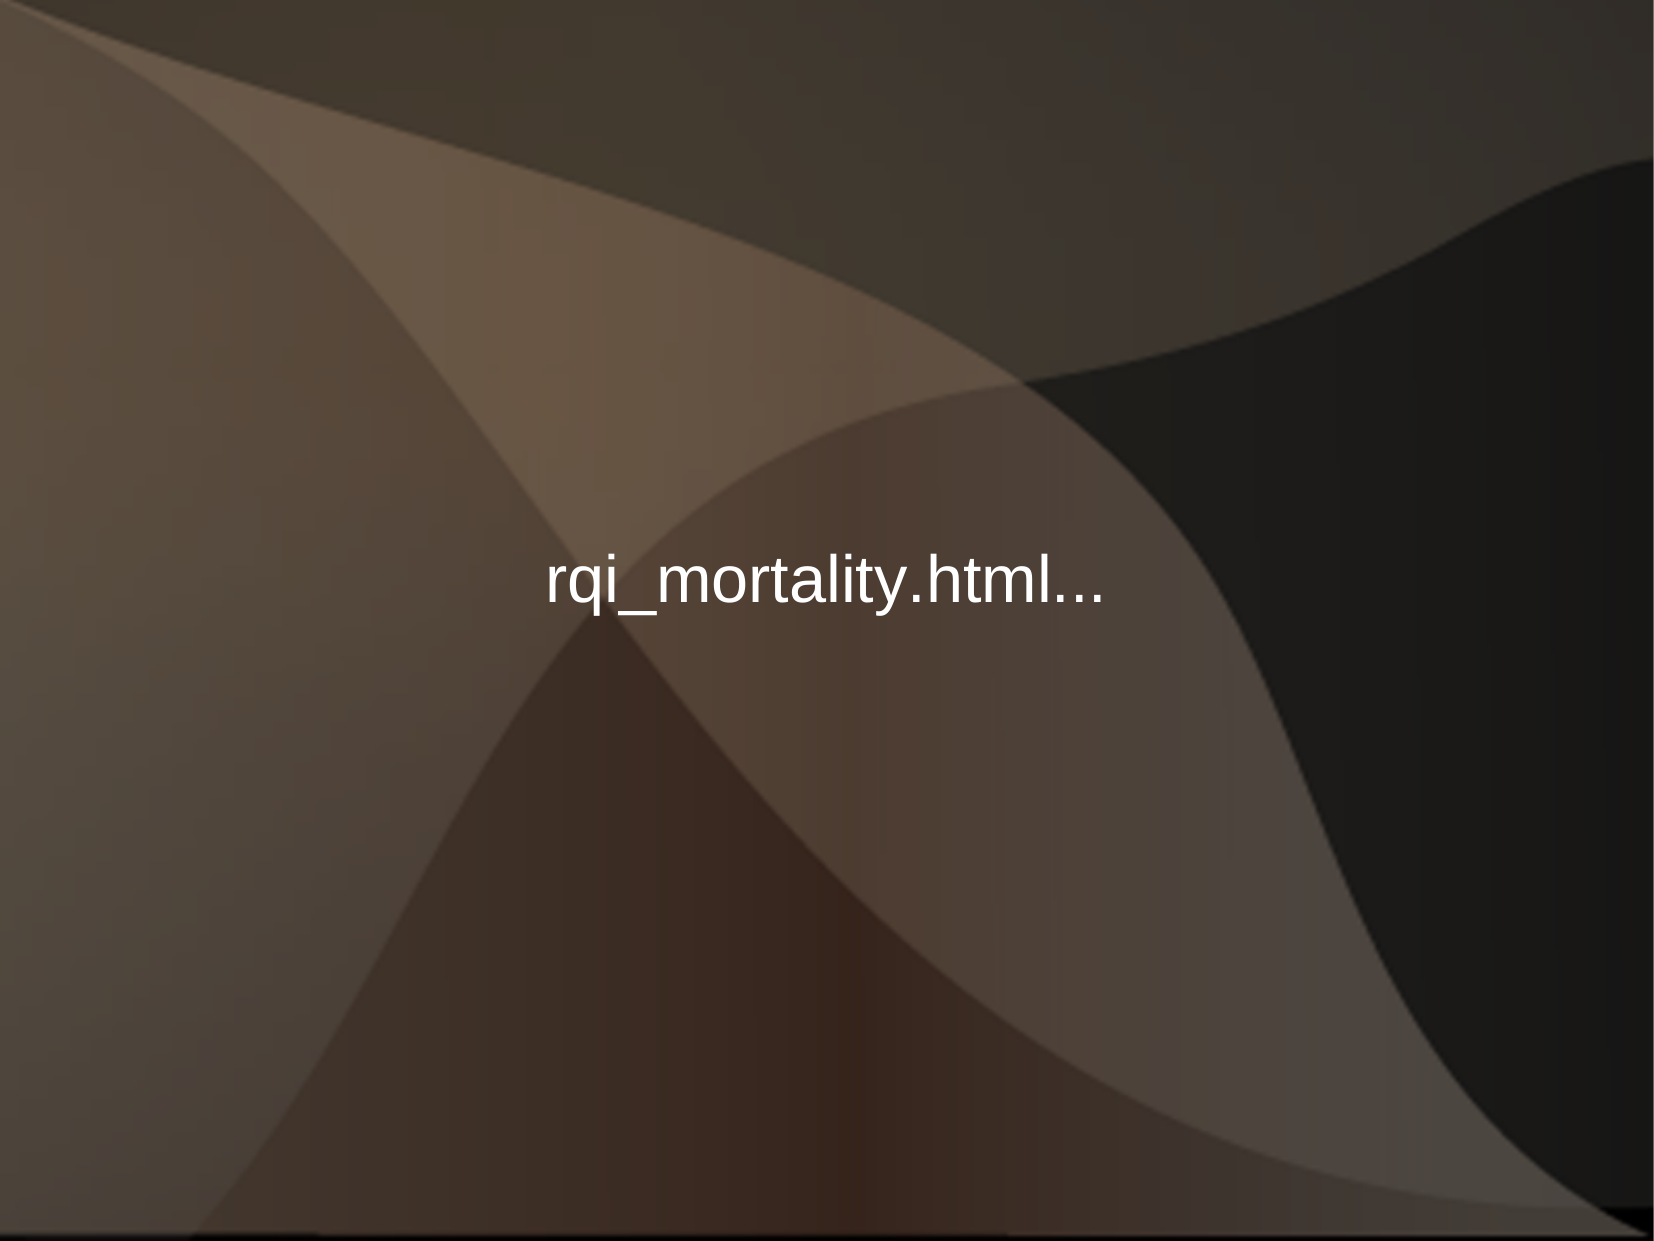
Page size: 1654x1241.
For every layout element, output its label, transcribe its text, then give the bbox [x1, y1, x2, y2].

subtitle rqi_mortality.html... [82, 56, 1571, 1102]
picture [0, 0, 1654, 1241]
